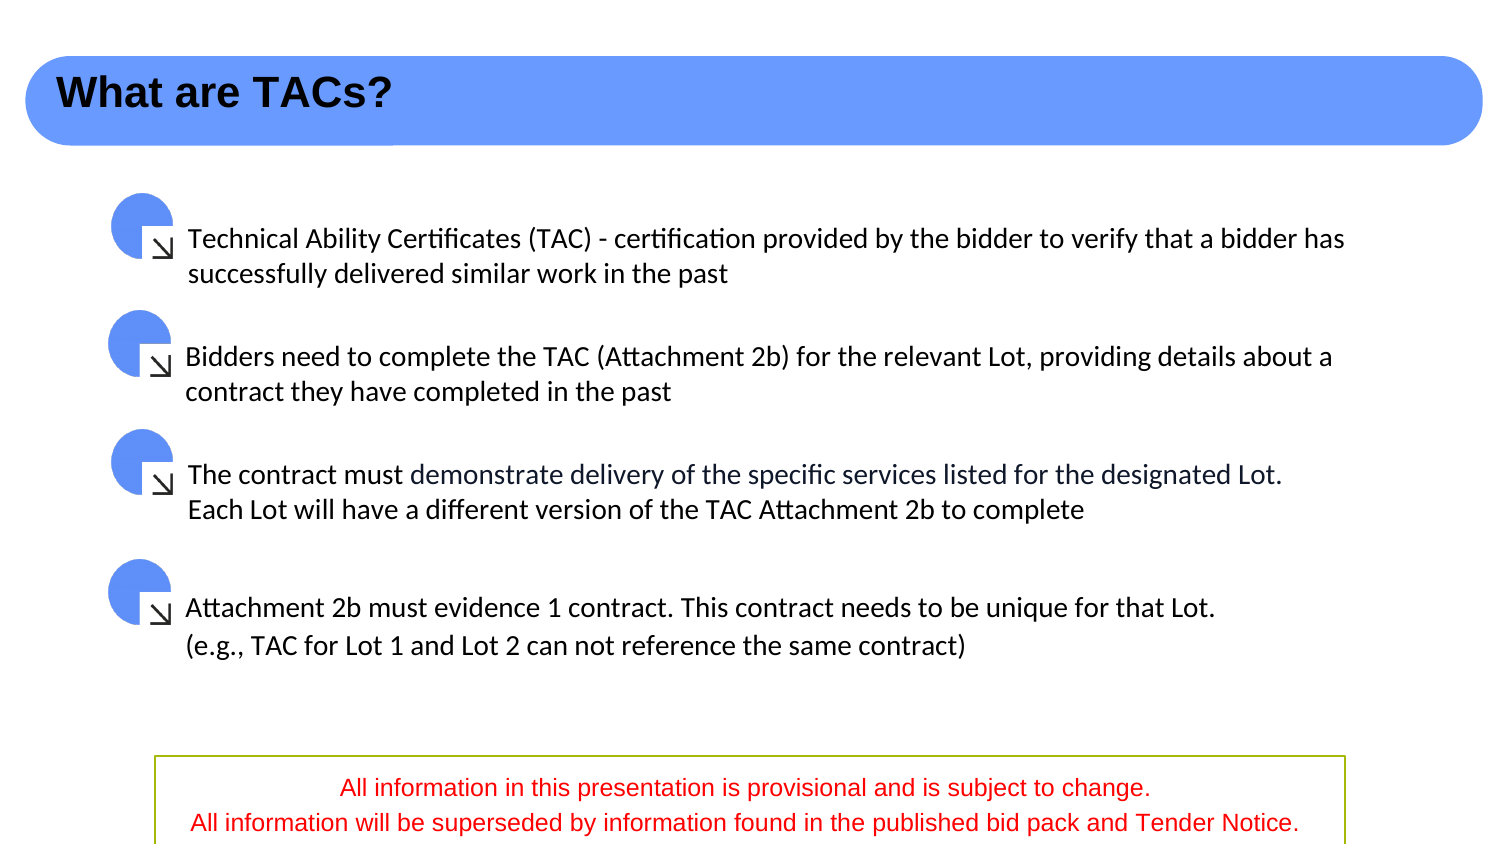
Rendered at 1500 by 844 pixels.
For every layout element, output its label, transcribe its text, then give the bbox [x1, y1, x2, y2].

text_box All information in this presentation is provisional and is subject to change. All information will be superseded by information found in the published bid pack and Tender Notice. [155, 755, 1346, 844]
title What are TACs? [55, 63, 1235, 130]
picture [111, 193, 173, 259]
text_box Bidders need to complete the TAC (Attachment 2b) for the relevant Lot, providing details about a contract they have completed in the past [170, 321, 1392, 420]
text_box Technical Ability Certificates (TAC) - certification provided by the bidder to verify that a bidder has successfully delivered similar work in the past [172, 204, 1394, 328]
text_box The contract must demonstrate delivery of the specific services listed for the designated Lot. Each Lot will have a different version of the TAC Attachment 2b to complete [172, 440, 1394, 539]
picture [108, 310, 171, 377]
picture [108, 559, 171, 625]
picture [111, 429, 173, 495]
text_box Attachment 2b must evidence 1 contract. This contract needs to be unique for that Lot. (e.g., TAC for Lot 1 and Lot 2 can not reference the same contract) [170, 570, 1392, 735]
